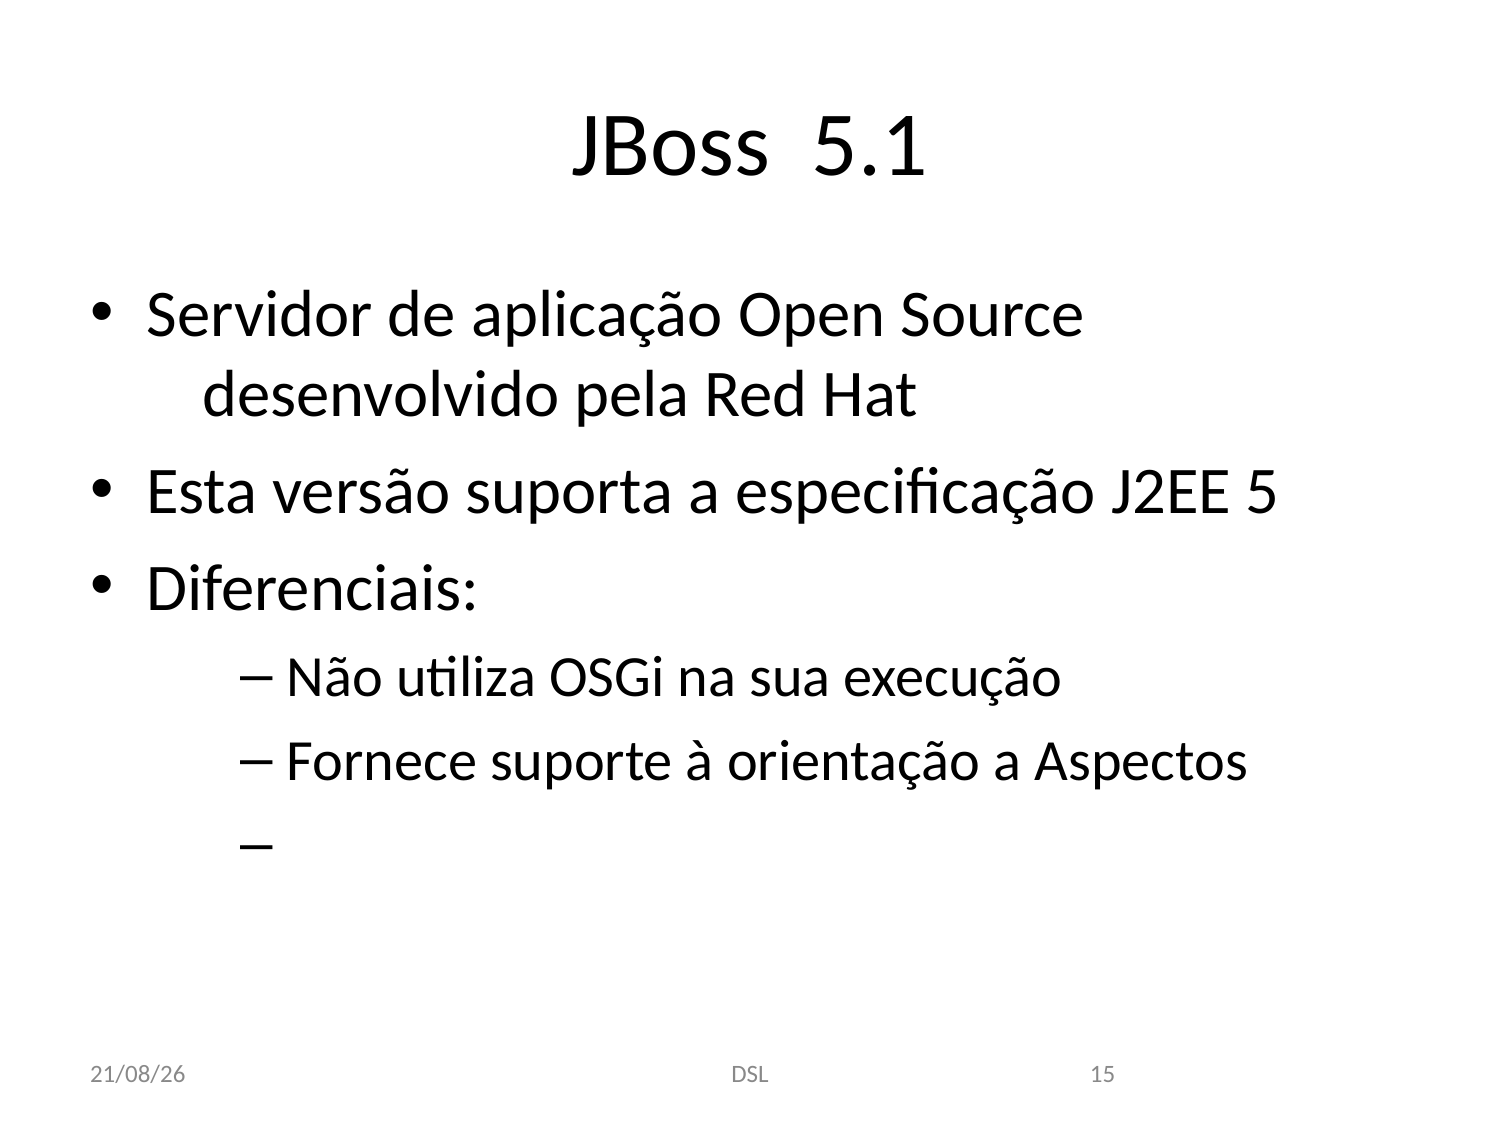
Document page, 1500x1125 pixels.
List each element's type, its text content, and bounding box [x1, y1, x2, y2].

list Servidor de aplicação Open Source desenvolvido pela Red Hat Esta versão suporta a especificação J2EE 5 Diferenciais: Não utiliza OSGi na sua execução Fornece suporte à orientação a Aspectos [75, 262, 1426, 1005]
text_box DSL [512, 1042, 988, 1103]
text_box 9 [1074, 1042, 1426, 1103]
text_box 15/12/2009 [75, 1042, 426, 1103]
title JBoss 5.1 [75, 45, 1426, 233]
